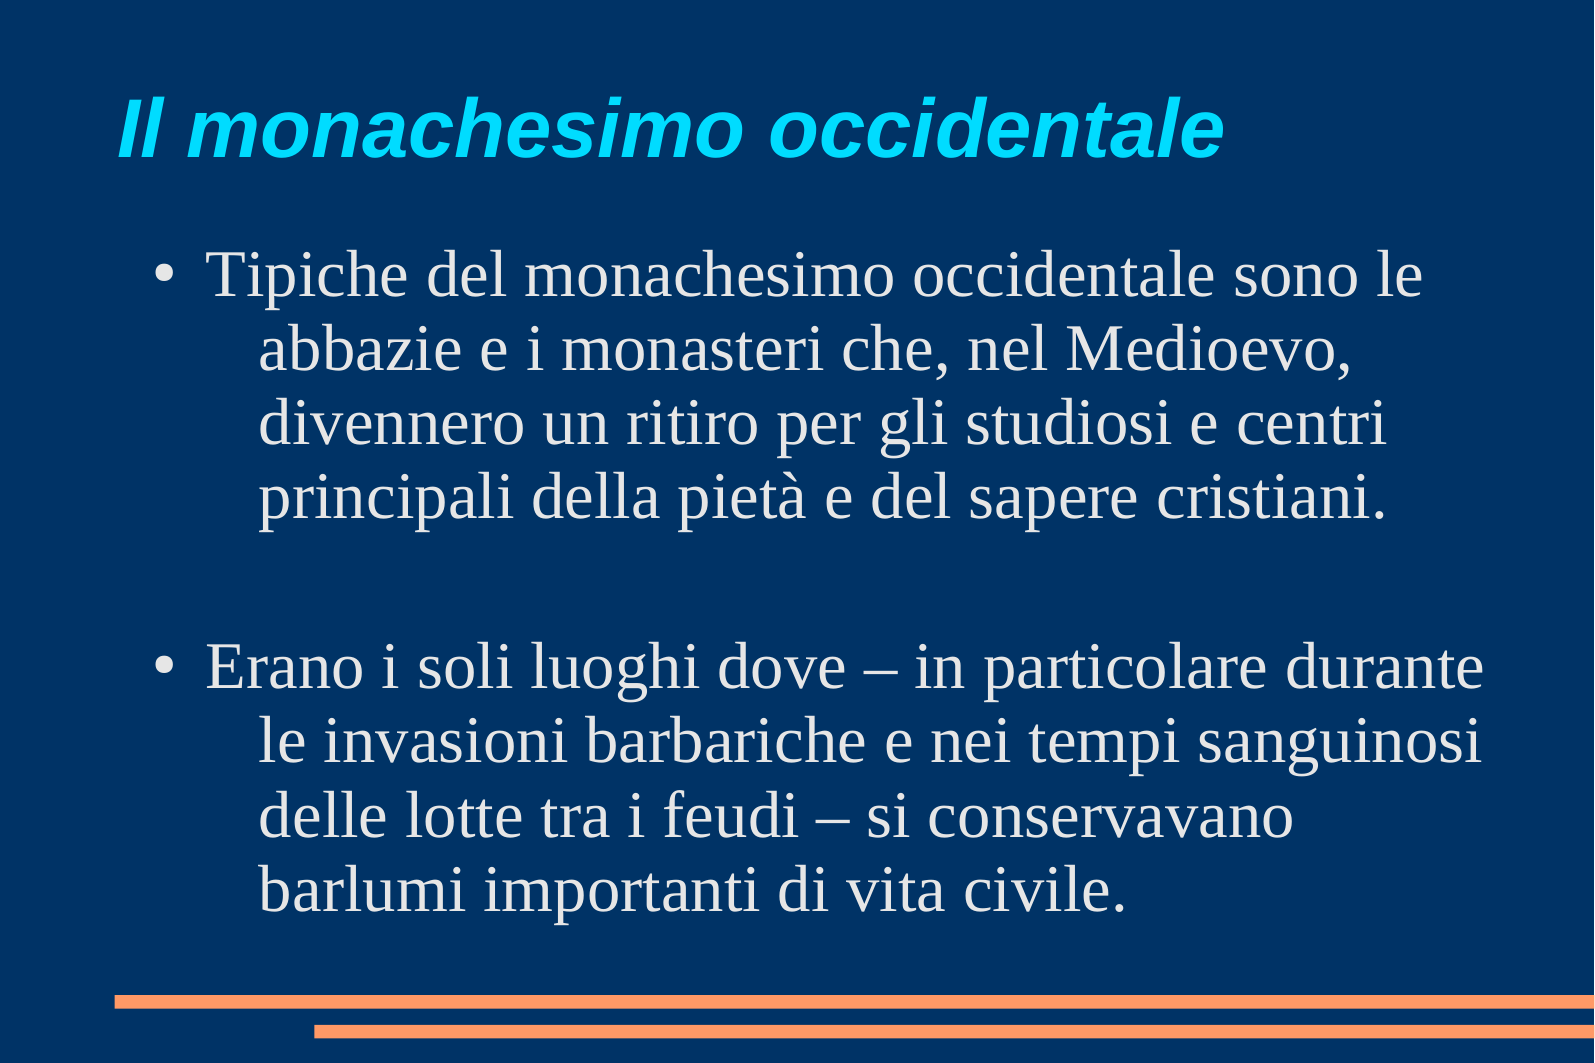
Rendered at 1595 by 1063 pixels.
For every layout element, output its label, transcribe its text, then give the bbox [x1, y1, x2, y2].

list Tipiche del monachesimo occidentale sono le abbazie e i monasteri che, nel Medioevo, divennero un ritiro per gli studiosi e centri principali della pietà e del sapere cristiani. Erano i soli luoghi dove – in particolare durante le invasioni barbariche e nei tempi sanguinosi delle lotte tra i feudi – si conservavano barlumi importanti di vita civile. [117, 237, 1505, 932]
title Il monachesimo occidentale [117, 39, 1479, 218]
